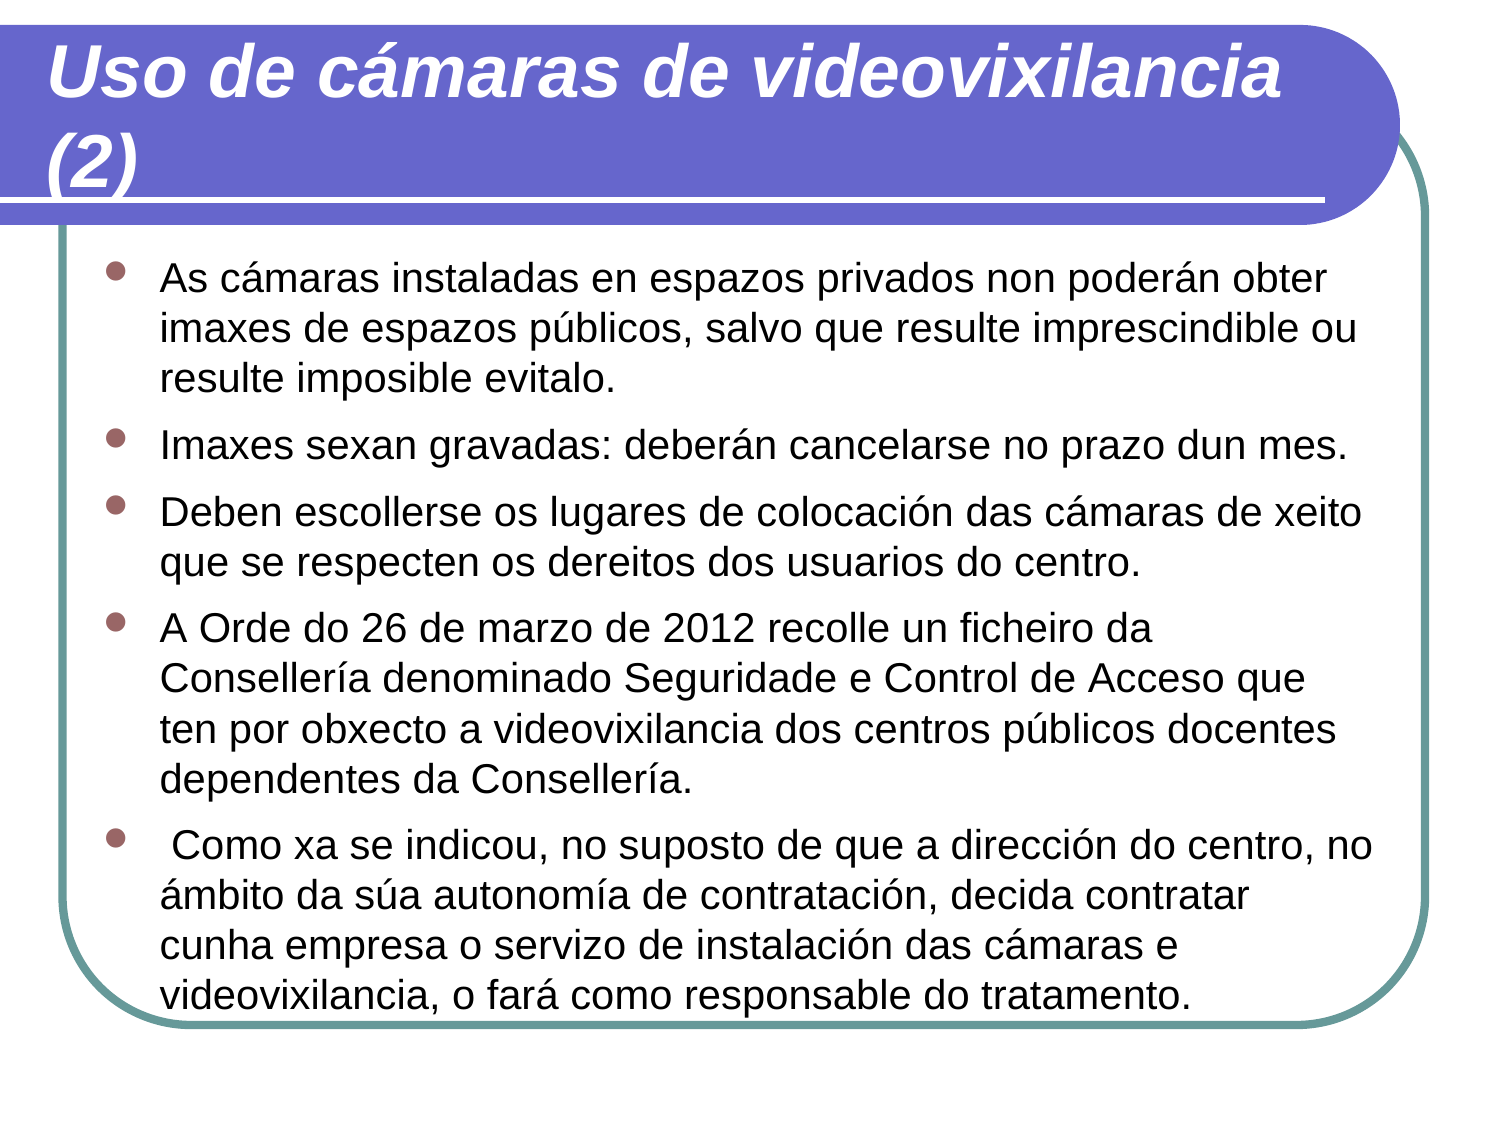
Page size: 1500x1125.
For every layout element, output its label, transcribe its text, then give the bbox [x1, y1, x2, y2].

list As cámaras instaladas en espazos privados non poderán obter imaxes de espazos públicos, salvo que resulte imprescindible ou resulte imposible evitalo. Imaxes sexan gravadas: deberán cancelarse no prazo dun mes. Deben escollerse os lugares de colocación das cámaras de xeito que se respecten os dereitos dos usuarios do centro. A Orde do 26 de marzo de 2012 recolle un ficheiro da Consellería denominado Seguridade e Control de Acceso que ten por obxecto a videovixilancia dos centros públicos docentes dependentes da Consellería. Como xa se indicou, no suposto de que a dirección do centro, no ámbito da súa autonomía de contratación, decida contratar cunha empresa o servizo de instalación das cámaras e videovixilancia, o fará como responsable do tratamento. [88, 243, 1389, 1093]
title Uso de cámaras de videovixilancia (2) [31, 0, 1347, 226]
